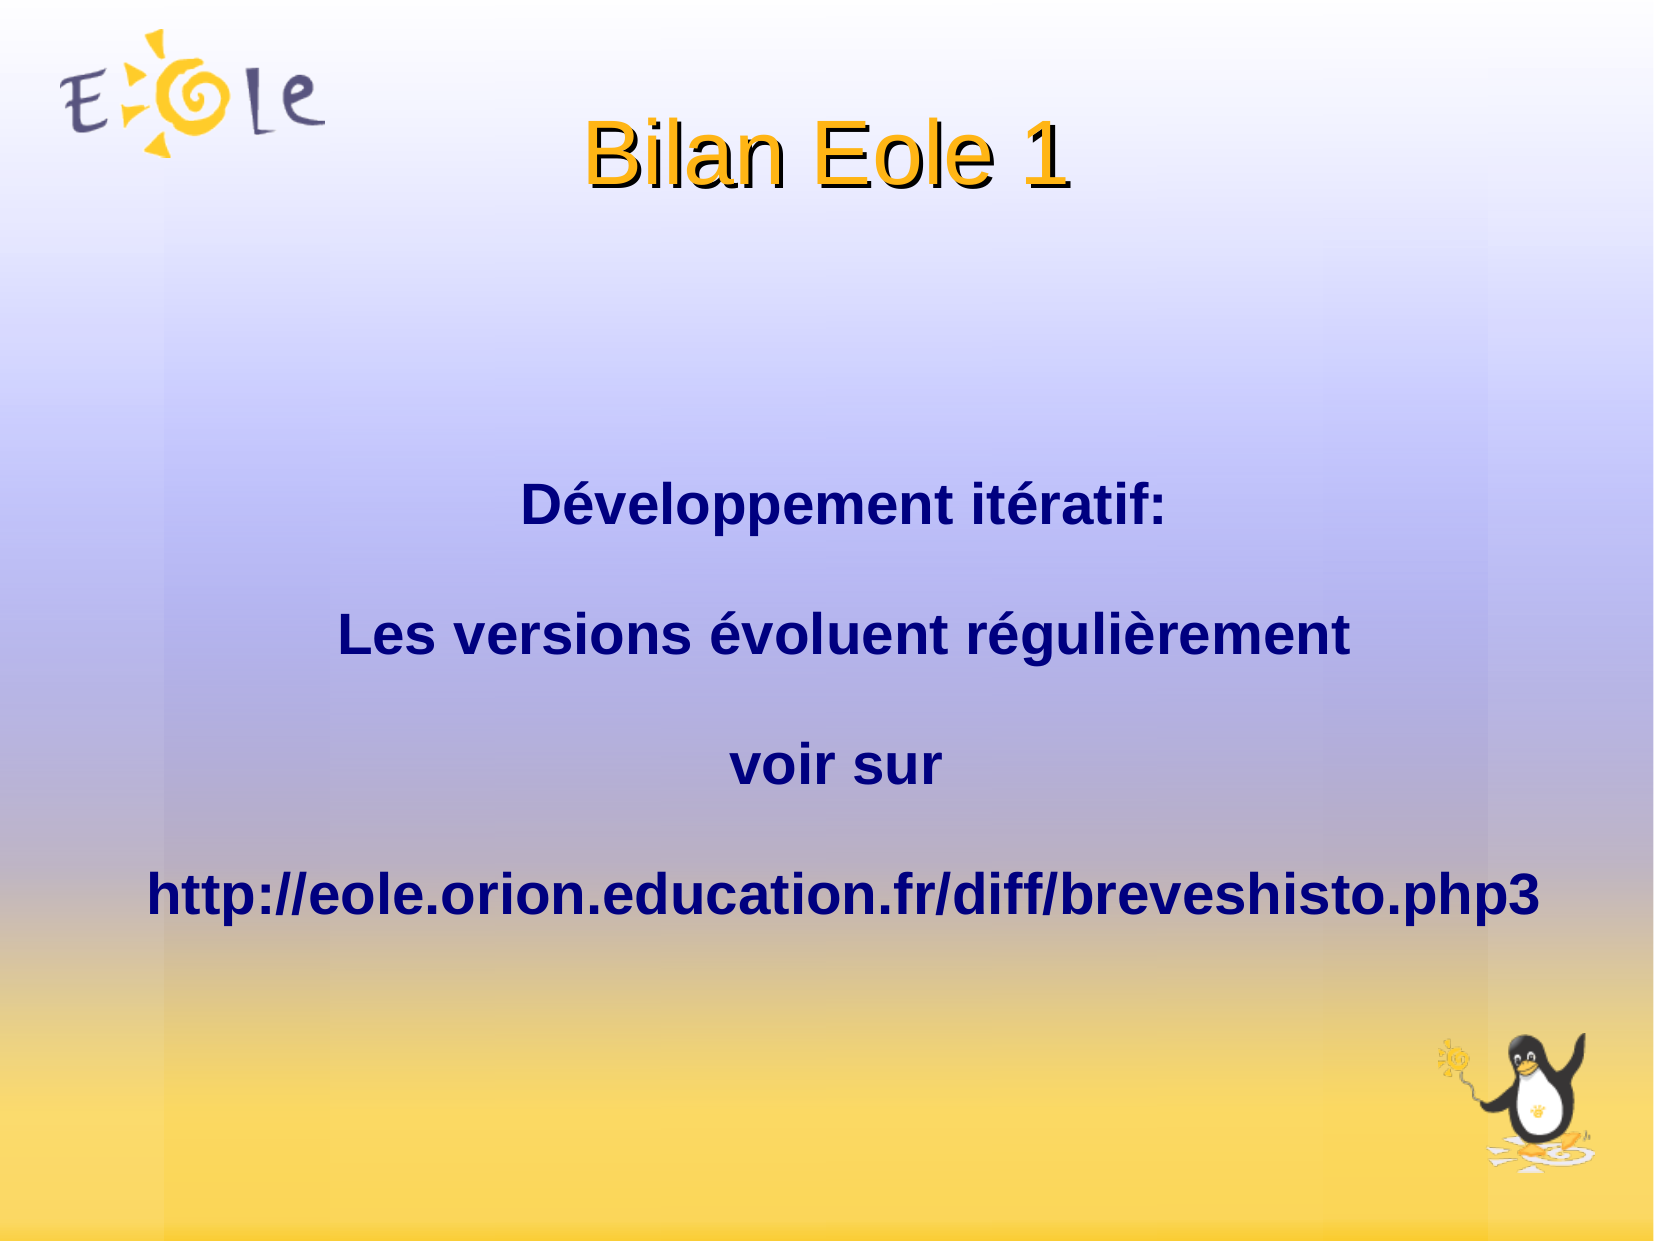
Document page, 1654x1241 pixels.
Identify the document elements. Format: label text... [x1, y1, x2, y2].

picture [0, 0, 1654, 1241]
subtitle Développement itératif: Les versions évoluent régulièrement voir sur http://eole.orion.education.fr/diff/breveshisto.php3 [82, 290, 1571, 1109]
title Bilan Eole 1 [82, 49, 1571, 257]
